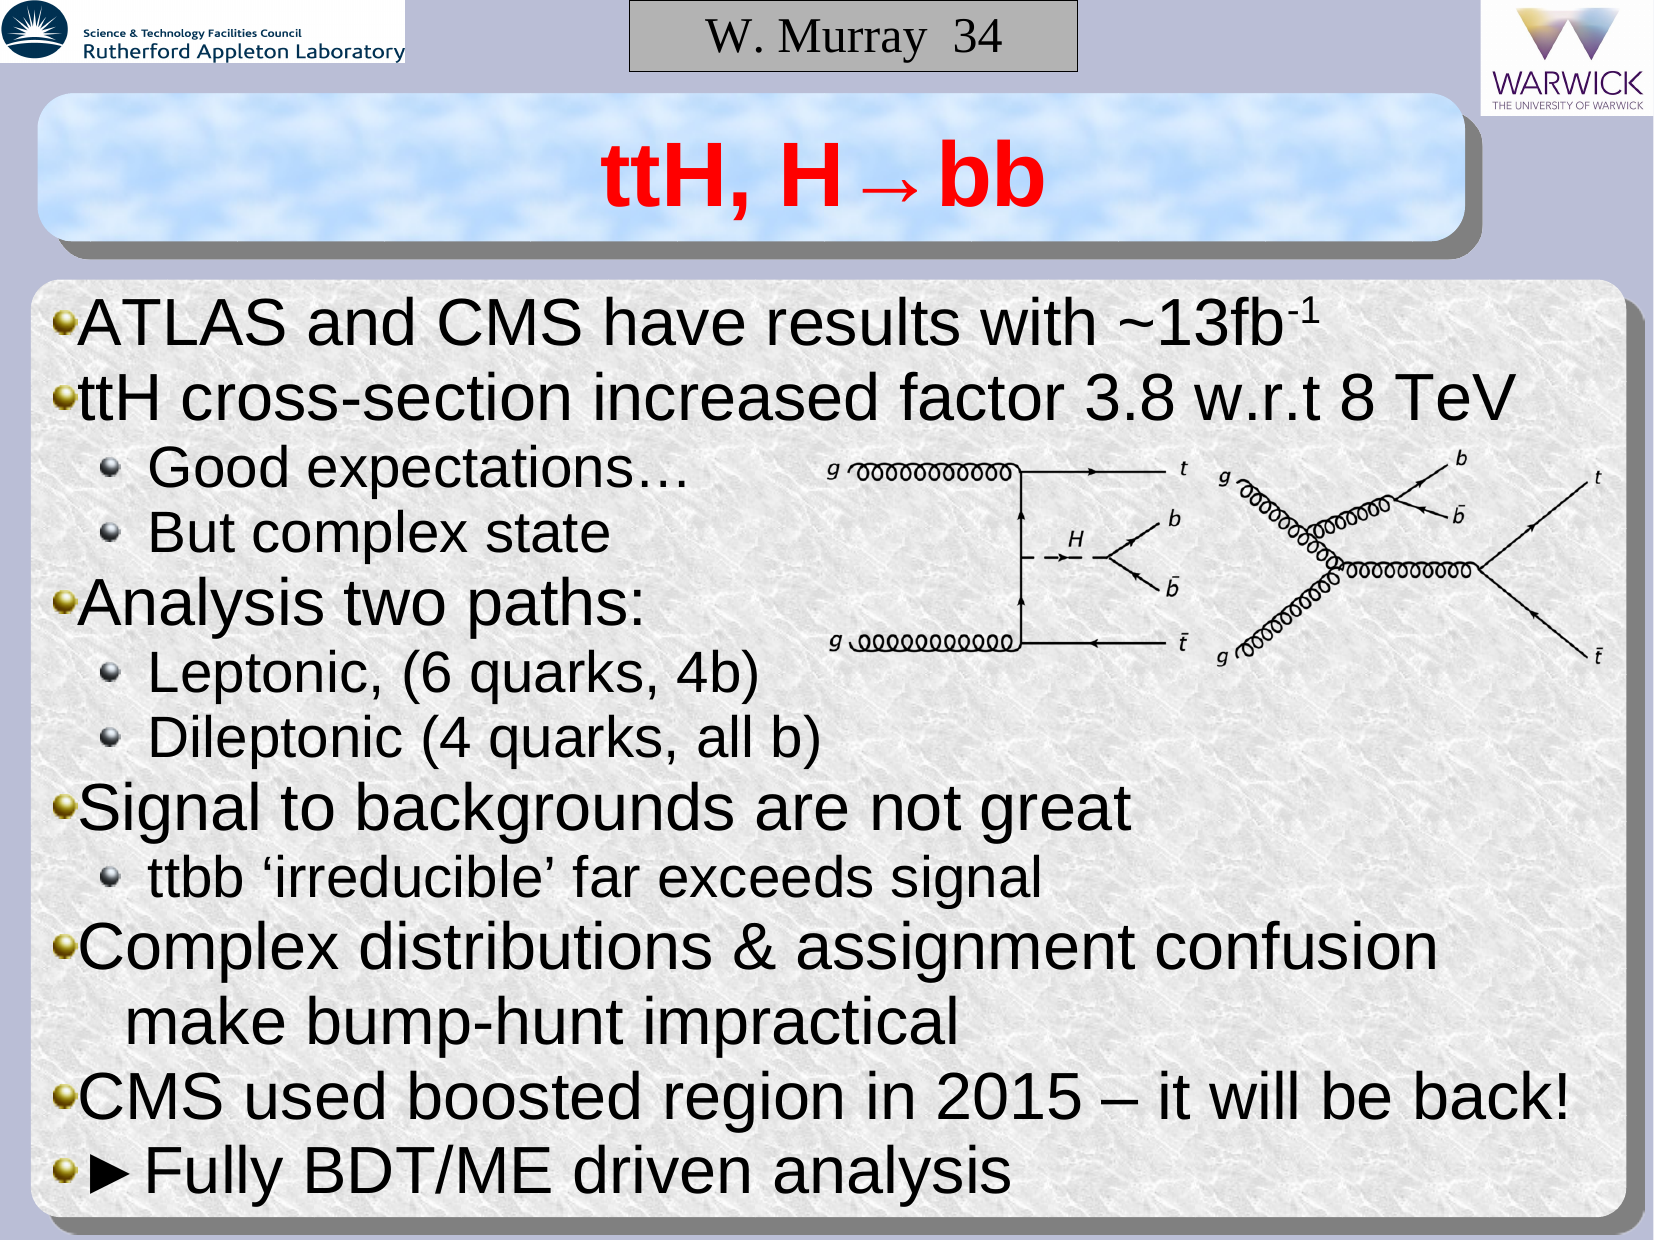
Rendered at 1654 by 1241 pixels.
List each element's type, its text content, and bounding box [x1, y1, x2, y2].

picture [0, 0, 405, 63]
list ATLAS and CMS have results with ~13fb-1 ttH cross-section increased factor 3.8 w.r.t 8 TeV Good expectations… But complex state Analysis two paths: Leptonic, (6 quarks, 4b) Dileptonic (4 quarks, all b) Signal to backgrounds are not great ttbb ‘irreducible’ far exceeds signal Complex distributions & assignment confusion make bump-hunt impractical CMS used boosted region in 2015 – it will be back! ►Fully BDT/ME driven analysis [53, 285, 1588, 1209]
picture [37, 93, 1452, 242]
picture [1480, 0, 1654, 116]
picture [30, 279, 1627, 1218]
title ttH, H→bb [90, 101, 1584, 249]
